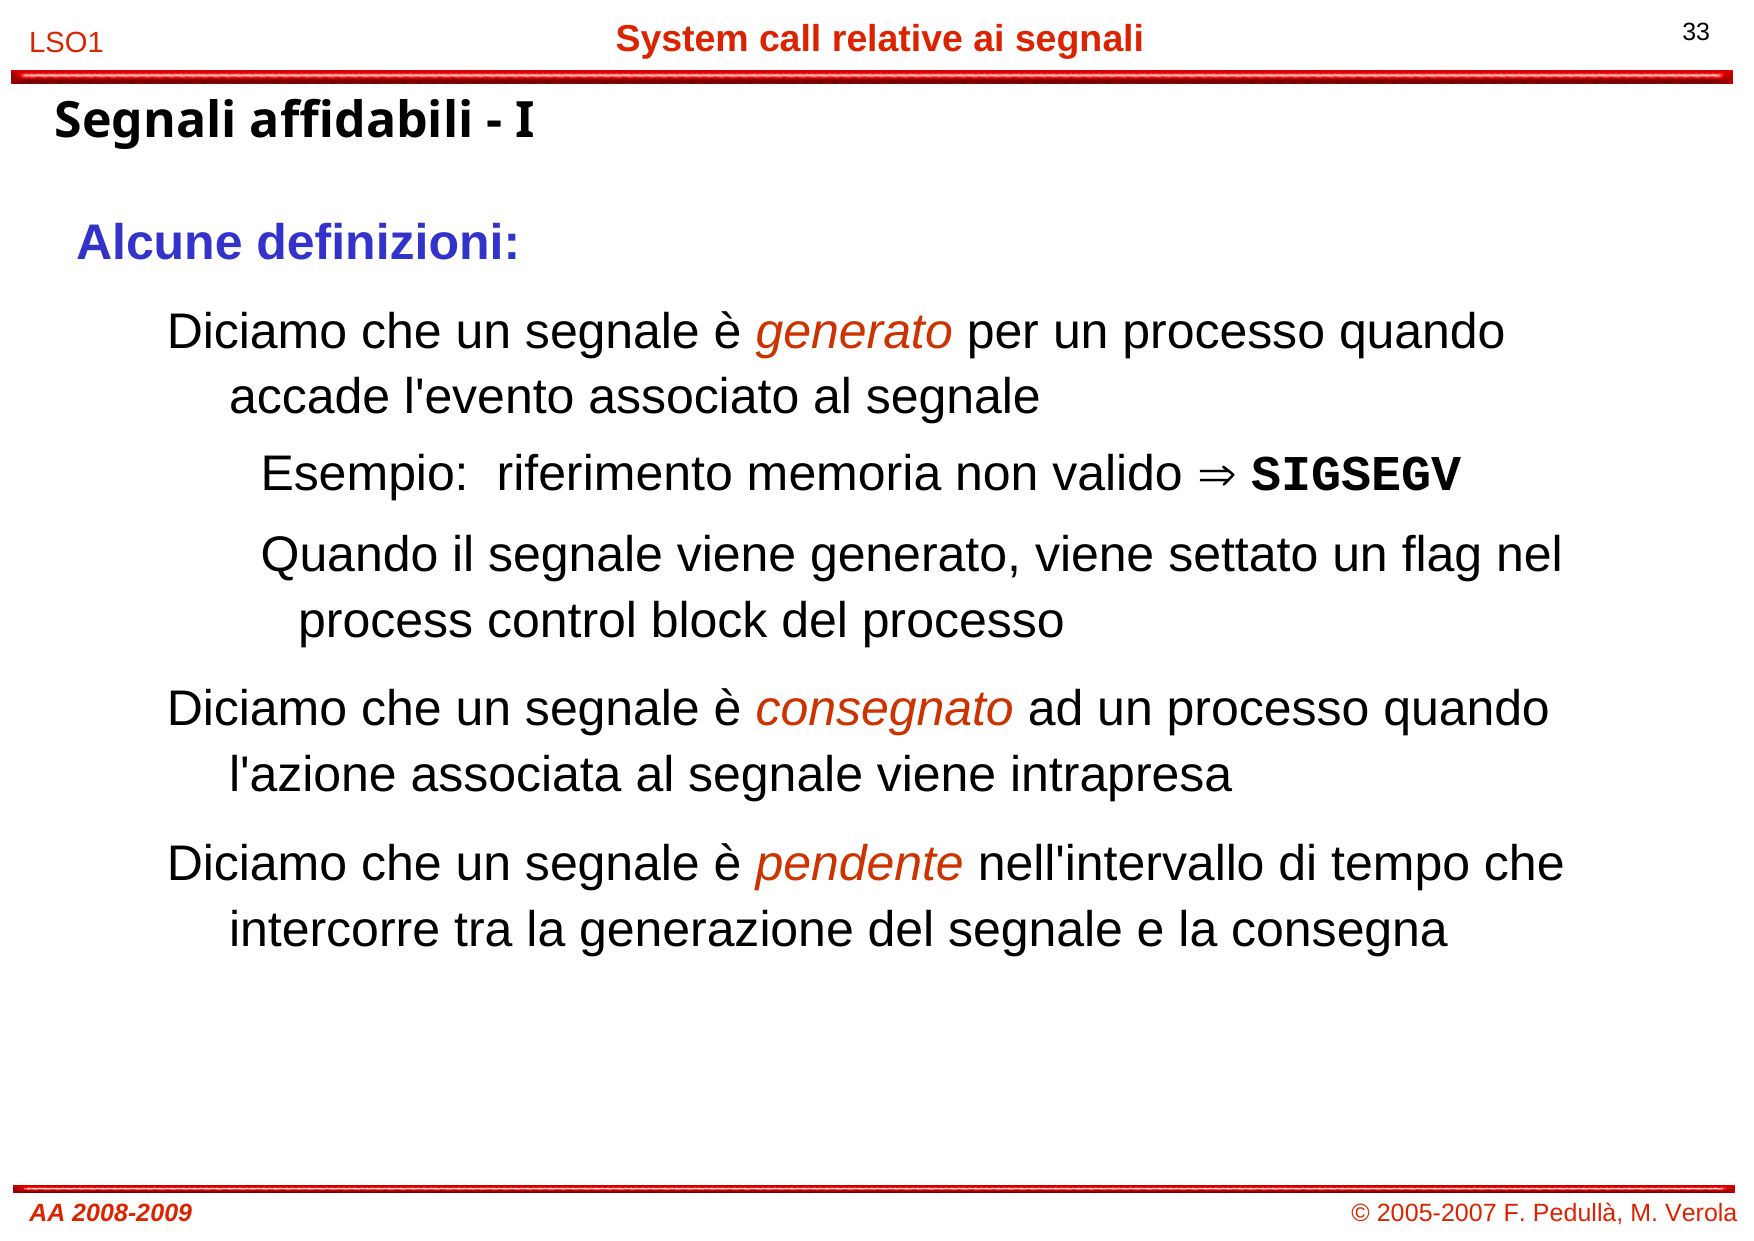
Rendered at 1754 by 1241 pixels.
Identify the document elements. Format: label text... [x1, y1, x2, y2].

picture [11, 70, 1733, 84]
list Alcune definizioni: Diciamo che un segnale è generato per un processo quando accade l'evento associato al segnale Esempio: riferimento memoria non valido  SIGSEGV Quando il segnale viene generato, viene settato un flag nel process control block del processo Diciamo che un segnale è consegnato ad un processo quando l'azione associata al segnale viene intrapresa Diciamo che un segnale è pendente nell'intervallo di tempo che intercorre tra la generazione del segnale e la consegna [58, 206, 1696, 1093]
picture [13, 1185, 1735, 1193]
title Segnali affidabili - I [40, 72, 1714, 168]
